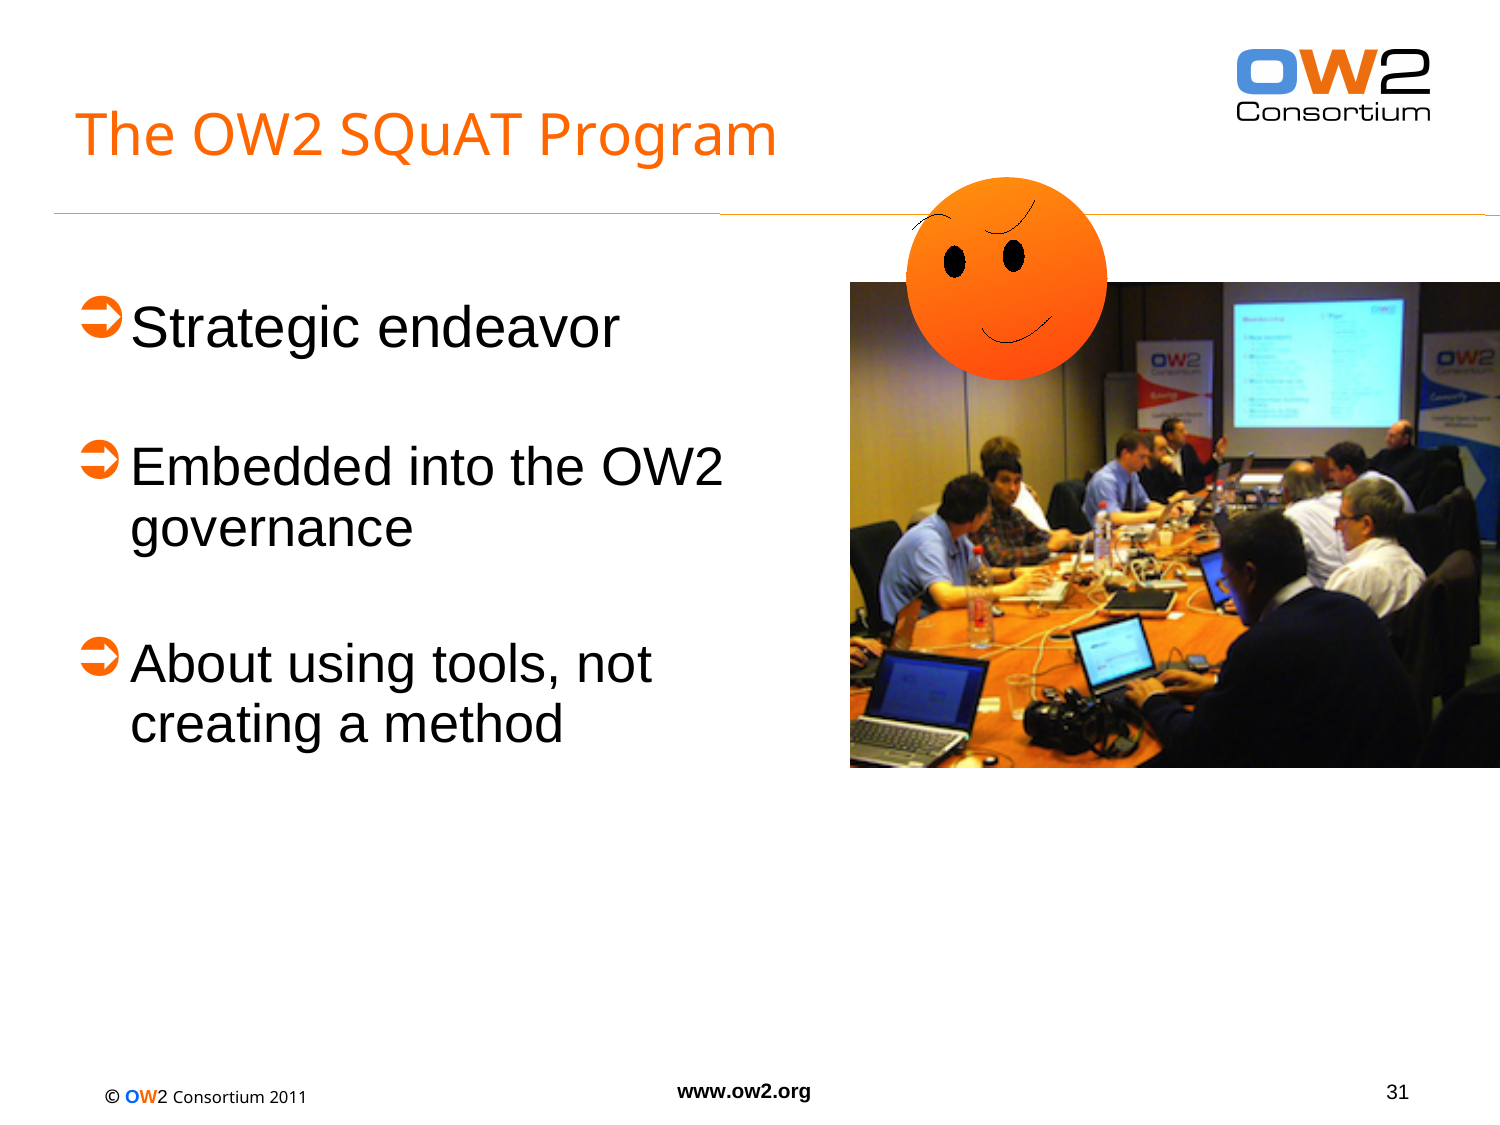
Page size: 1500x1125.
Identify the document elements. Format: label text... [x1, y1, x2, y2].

list Strategic endeavor Embedded into the OW2 governance About using tools, not creating a method [74, 308, 734, 987]
text_box [906, 177, 1108, 381]
title The OW2 SQuAT Program [74, 44, 1175, 214]
picture [850, 282, 1500, 768]
